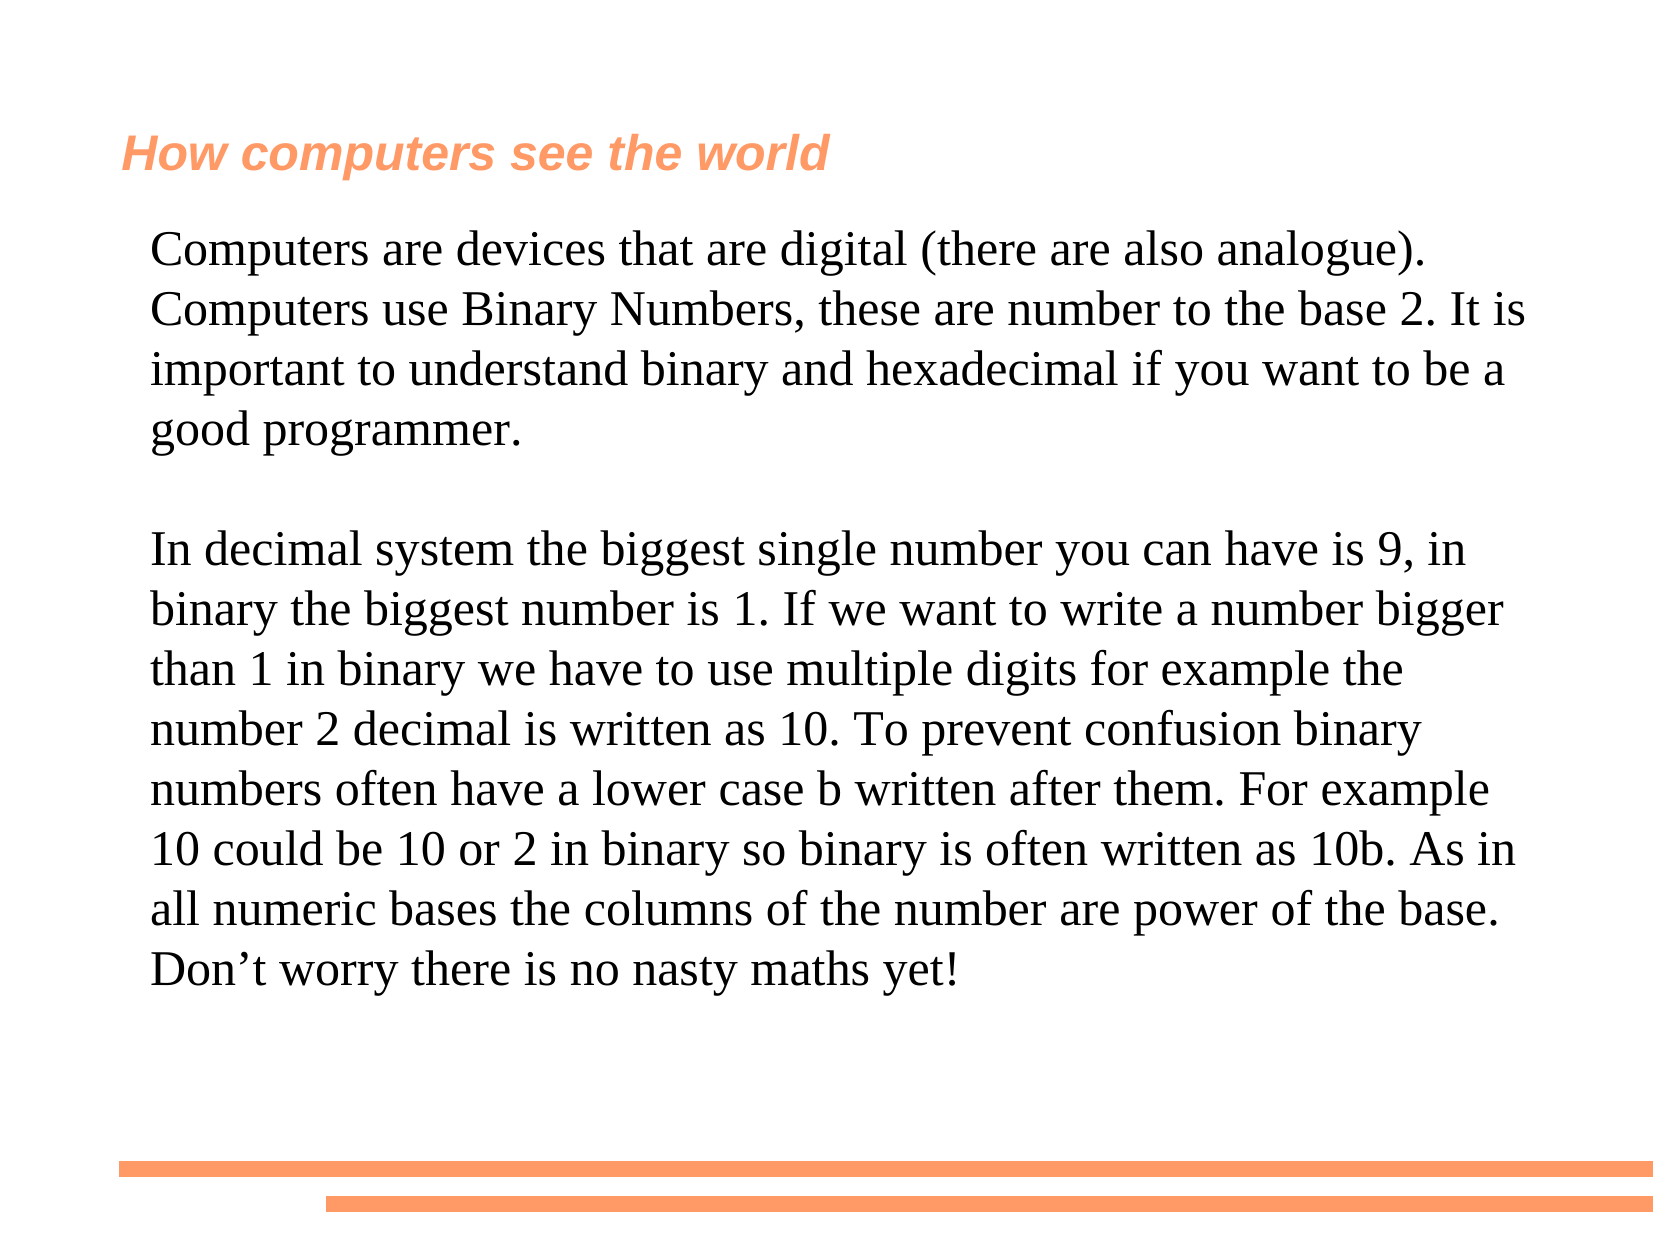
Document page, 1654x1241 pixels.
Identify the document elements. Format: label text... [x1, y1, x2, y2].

list Computers are devices that are digital (there are also analogue). Computers use Binary Numbers, these are number to the base 2. It is important to understand binary and hexadecimal if you want to be a good programmer. In decimal system the biggest single number you can have is 9, in binary the biggest number is 1. If we want to write a number bigger than 1 in binary we have to use multiple digits for example the number 2 decimal is written as 10. To prevent confusion binary numbers often have a lower case b written after them. For example 10 could be 10 or 2 in binary so binary is often written as 10b. As in all numeric bases the columns of the number are power of the base. Don’t worry there is no nasty maths yet! [150, 215, 1534, 1127]
title How computers see the world [121, 119, 1534, 181]
